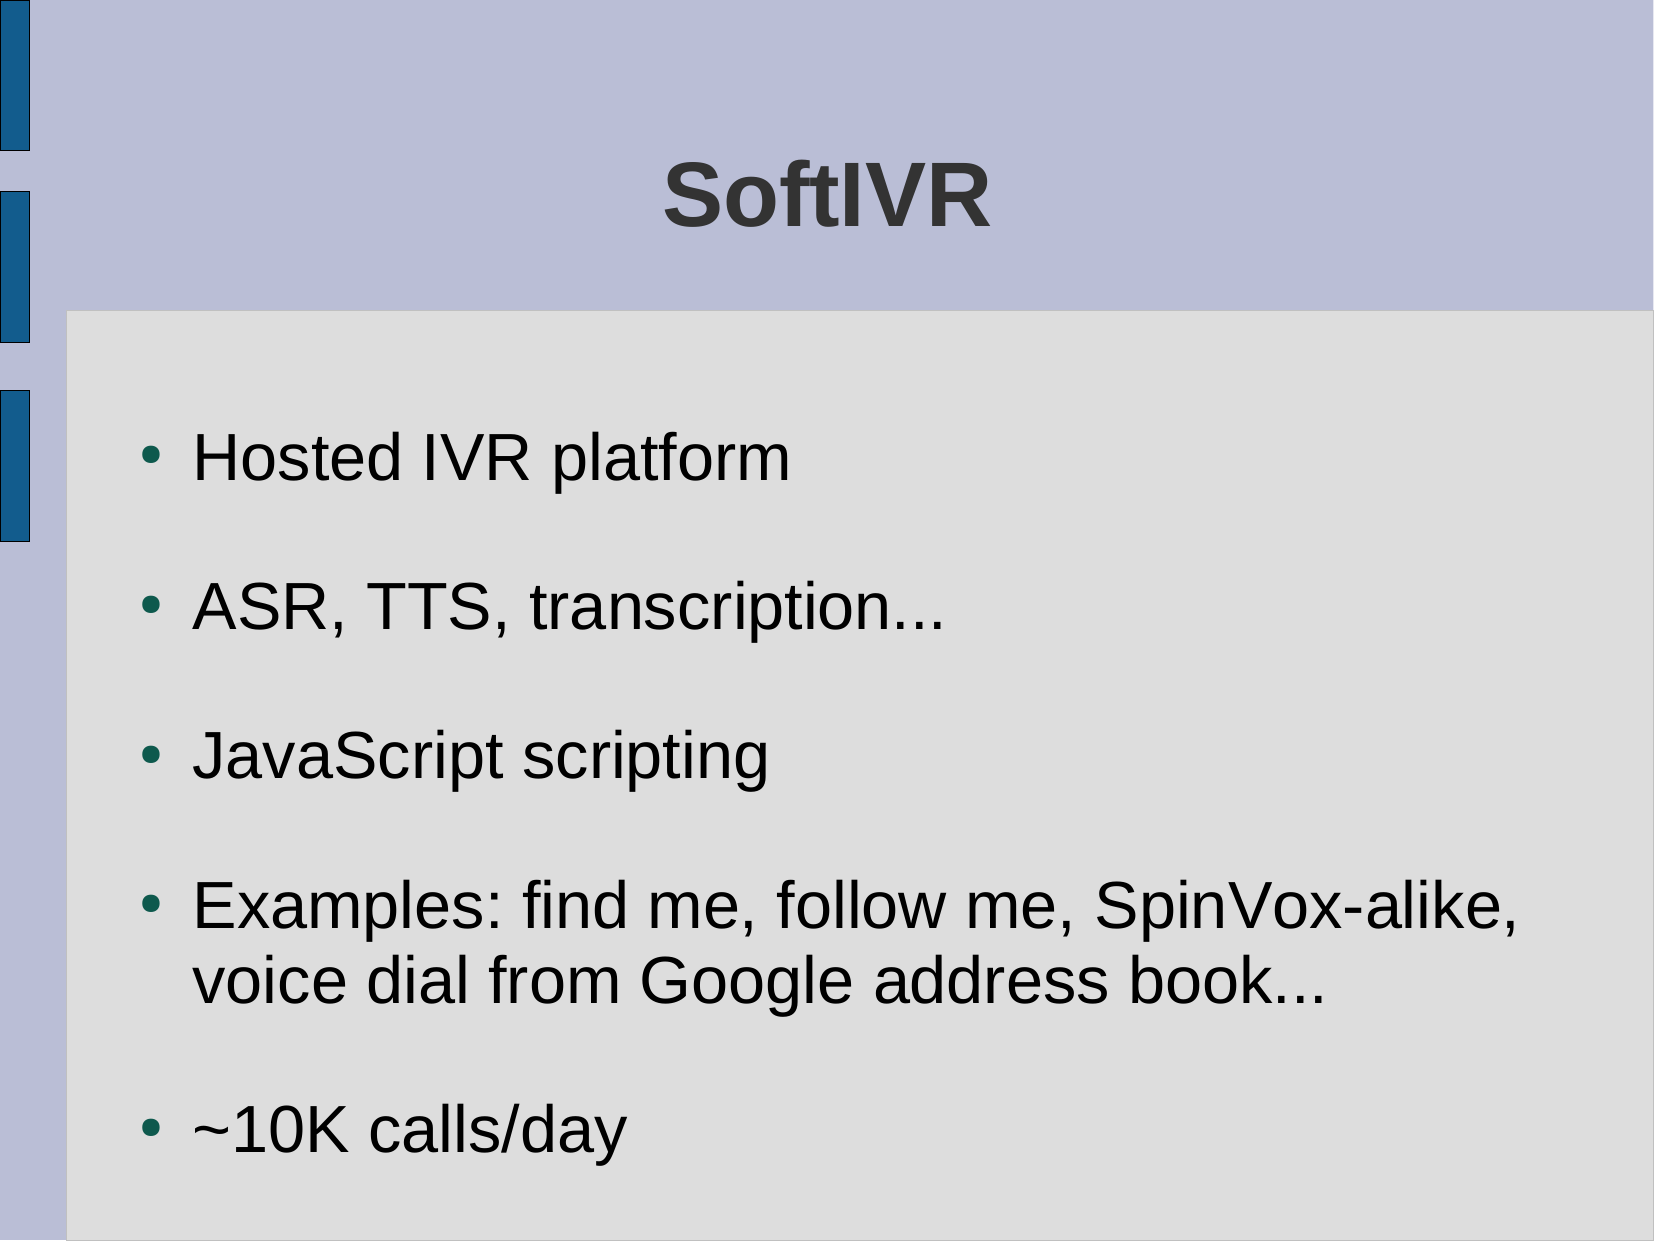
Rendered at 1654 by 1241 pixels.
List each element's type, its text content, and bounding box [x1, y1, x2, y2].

list Hosted IVR platform ASR, TTS, transcription... JavaScript scripting Examples: find me, follow me, SpinVox-alike, voice dial from Google address book... ~10K calls/day [121, 344, 1534, 1168]
title SoftIVR [121, 98, 1534, 291]
